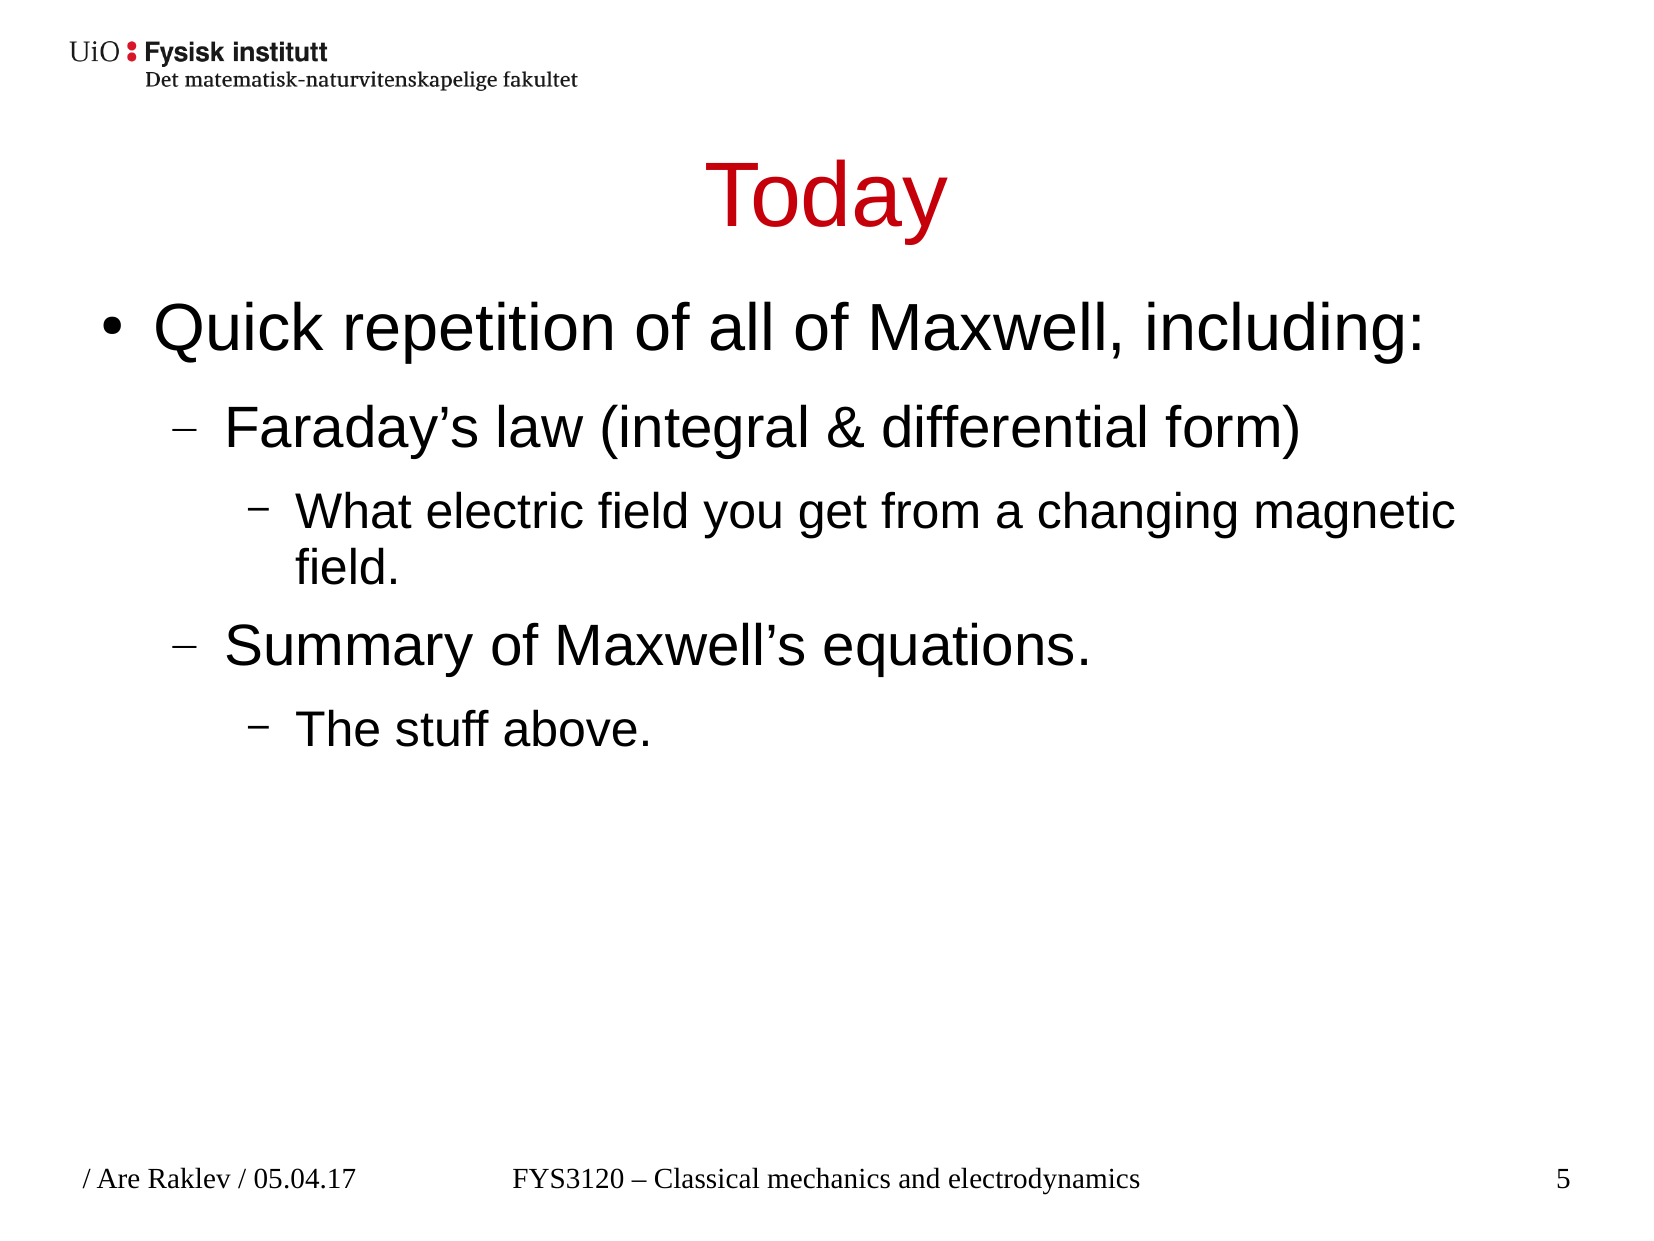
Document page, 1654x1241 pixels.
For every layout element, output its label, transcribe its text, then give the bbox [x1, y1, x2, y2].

title Today [82, 90, 1571, 290]
picture [68, 37, 581, 93]
list Quick repetition of all of Maxwell, including: Faraday’s law (integral & differential form) What electric field you get from a changing magnetic field. Summary of Maxwell’s equations. The stuff above. [82, 290, 1571, 1094]
